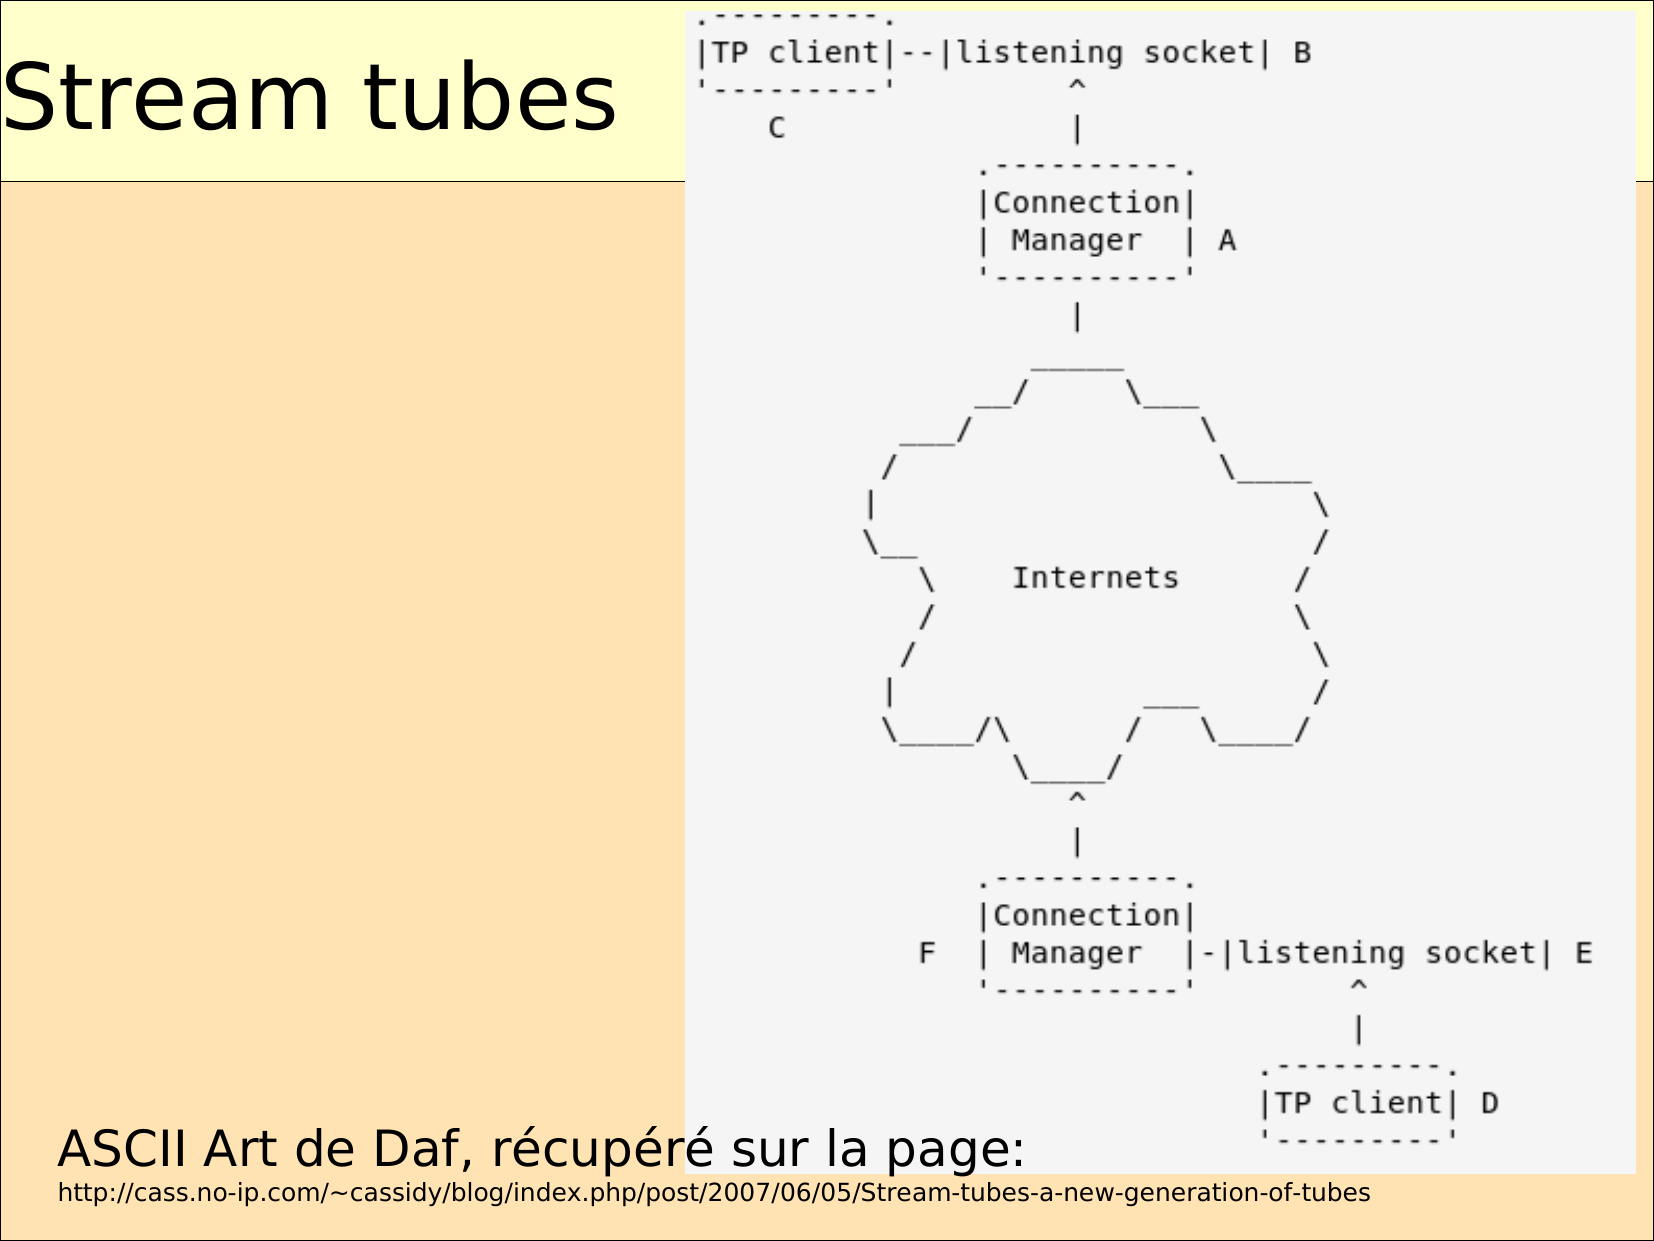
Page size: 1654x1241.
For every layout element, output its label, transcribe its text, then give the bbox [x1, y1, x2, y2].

title Stream tubes [0, 37, 685, 158]
picture [685, 11, 1636, 1175]
text_box ASCII Art de Daf, récupéré sur la page: http://cass.no-ip.com/~cassidy/blog/index.php/post/2007/06/05/Stream-tubes-a-new-generation-of-tubes [42, 1112, 1388, 1216]
